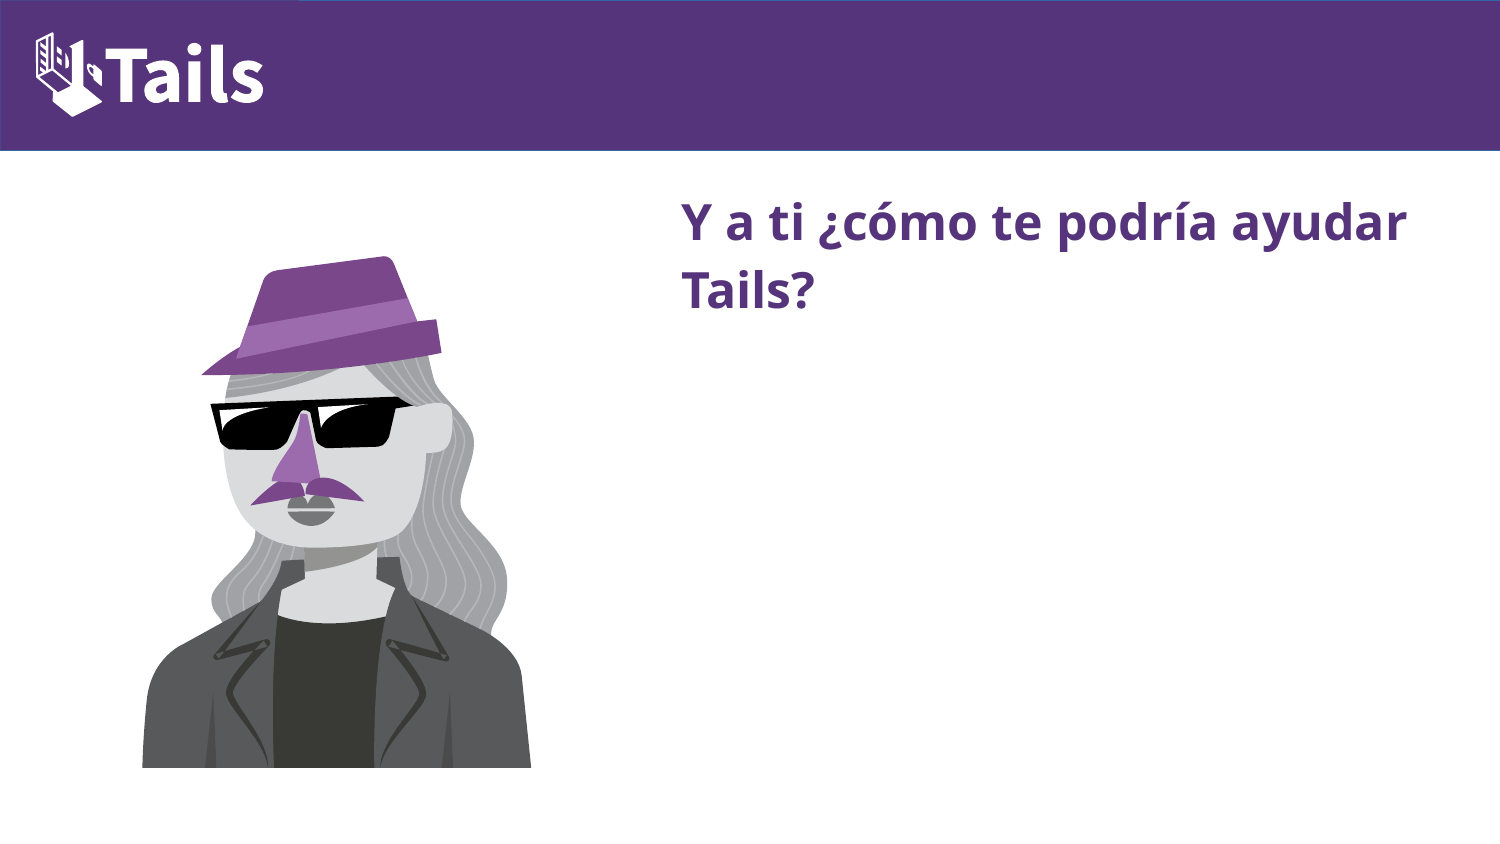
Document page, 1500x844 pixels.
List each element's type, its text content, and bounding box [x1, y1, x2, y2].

title Y a ti ¿cómo te podría ayudar Tails? [680, 192, 1463, 319]
picture [63, 221, 611, 768]
